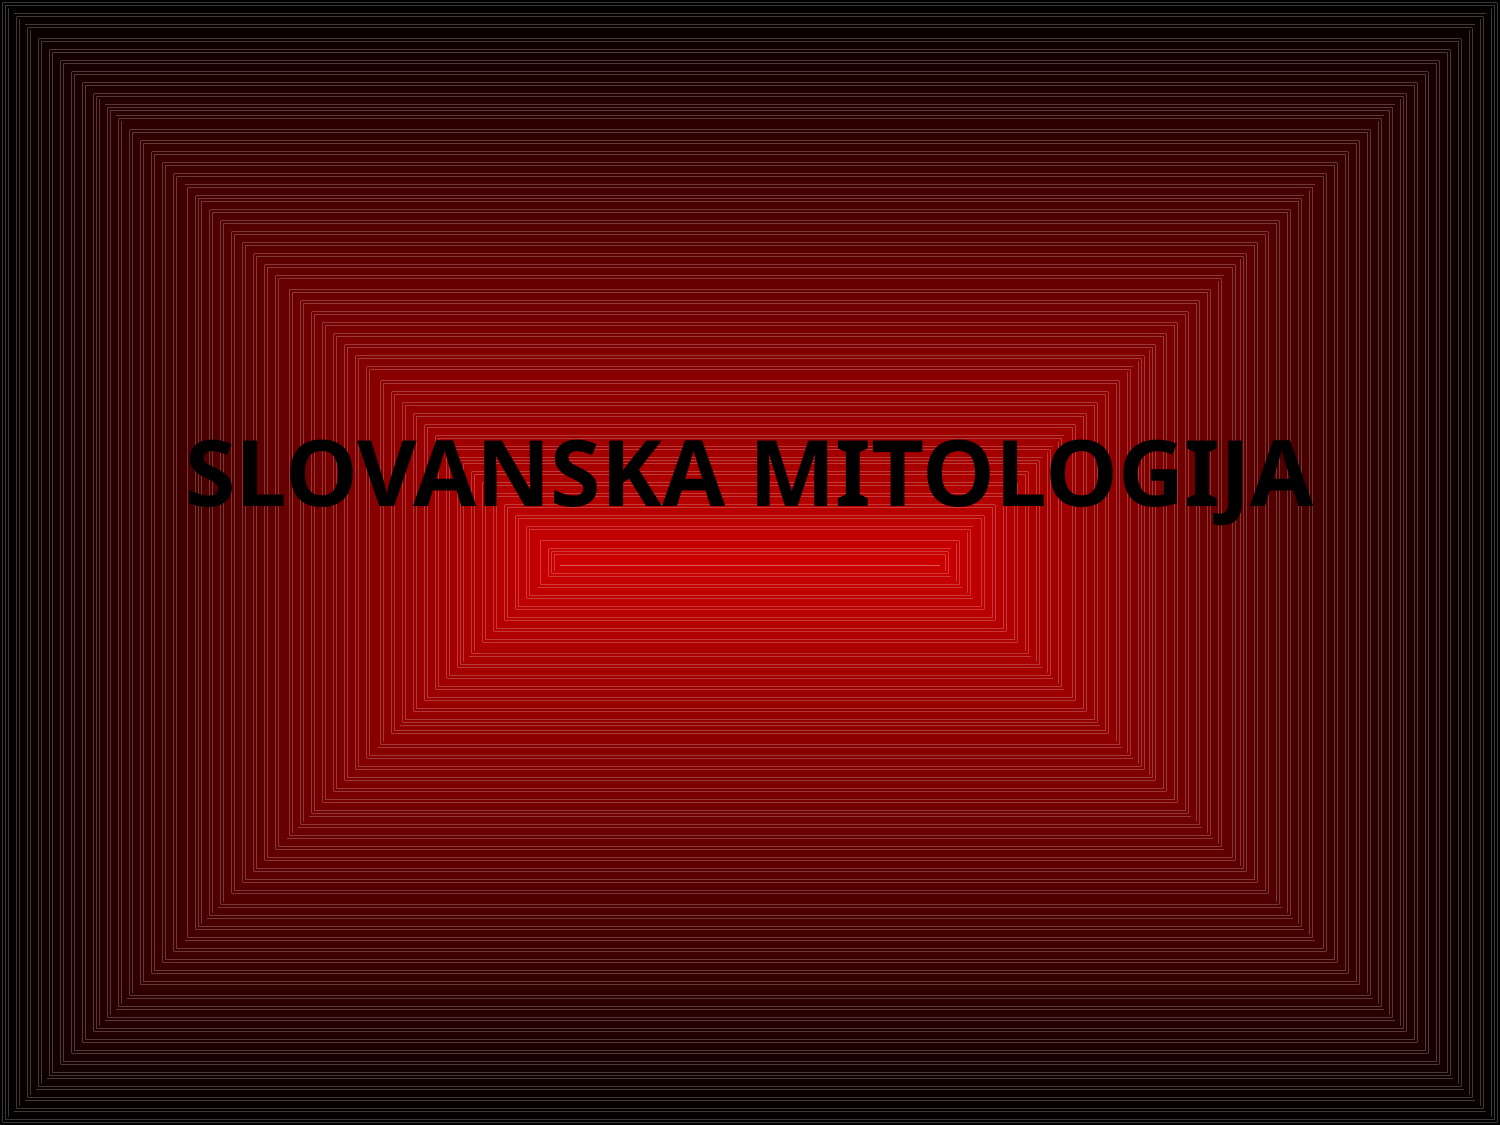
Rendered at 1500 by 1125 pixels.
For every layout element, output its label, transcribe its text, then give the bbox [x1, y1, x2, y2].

subtitle [225, 637, 1275, 925]
title SLOVANSKA MITOLOGIJA [112, 349, 1388, 591]
